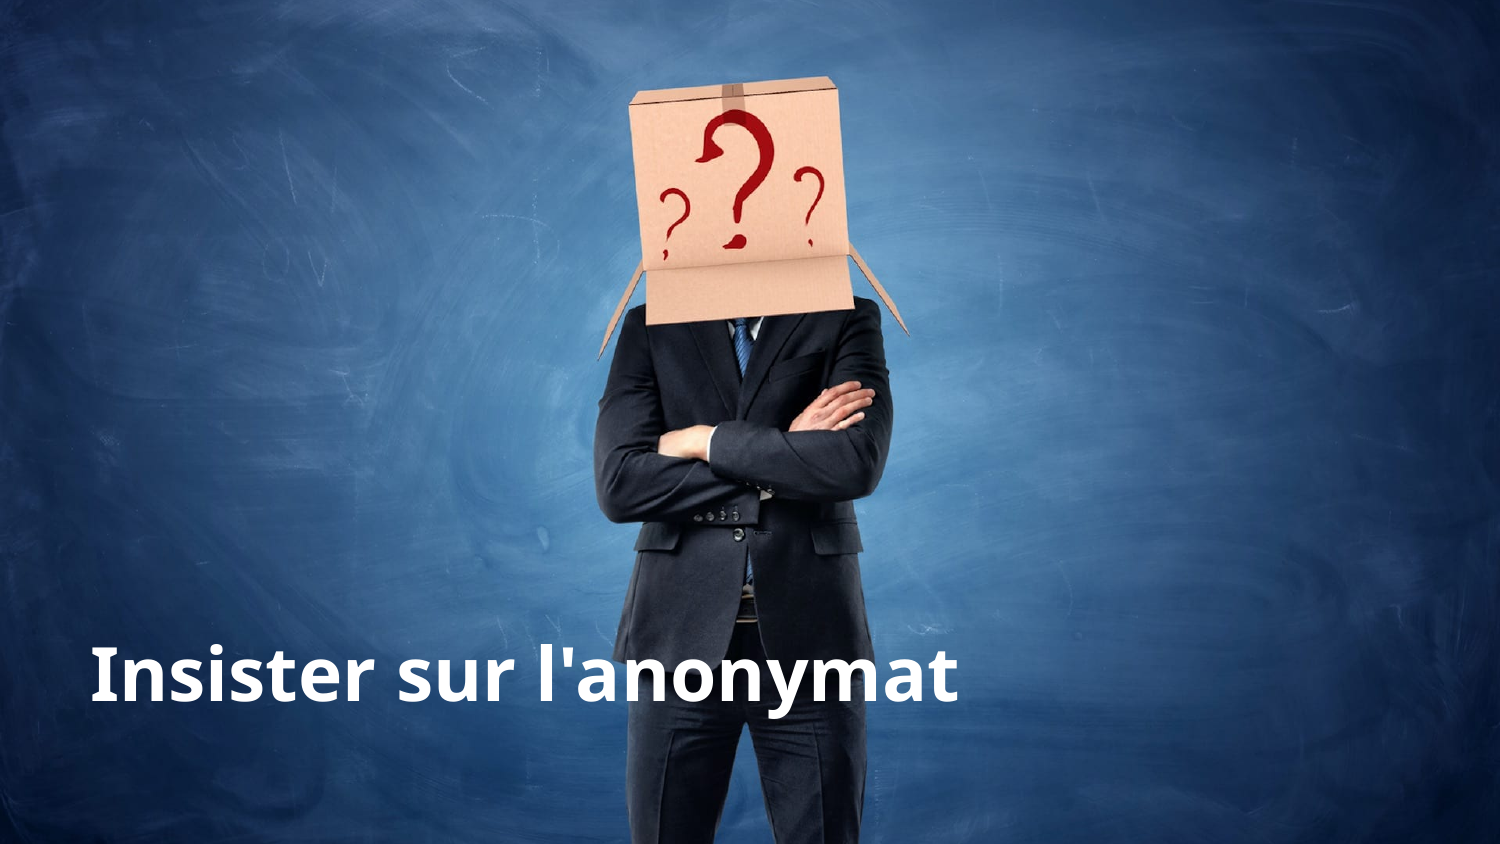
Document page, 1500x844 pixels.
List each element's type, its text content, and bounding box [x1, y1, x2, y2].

picture [0, 0, 1500, 844]
title Insister sur l'anonymat [75, 611, 1425, 752]
